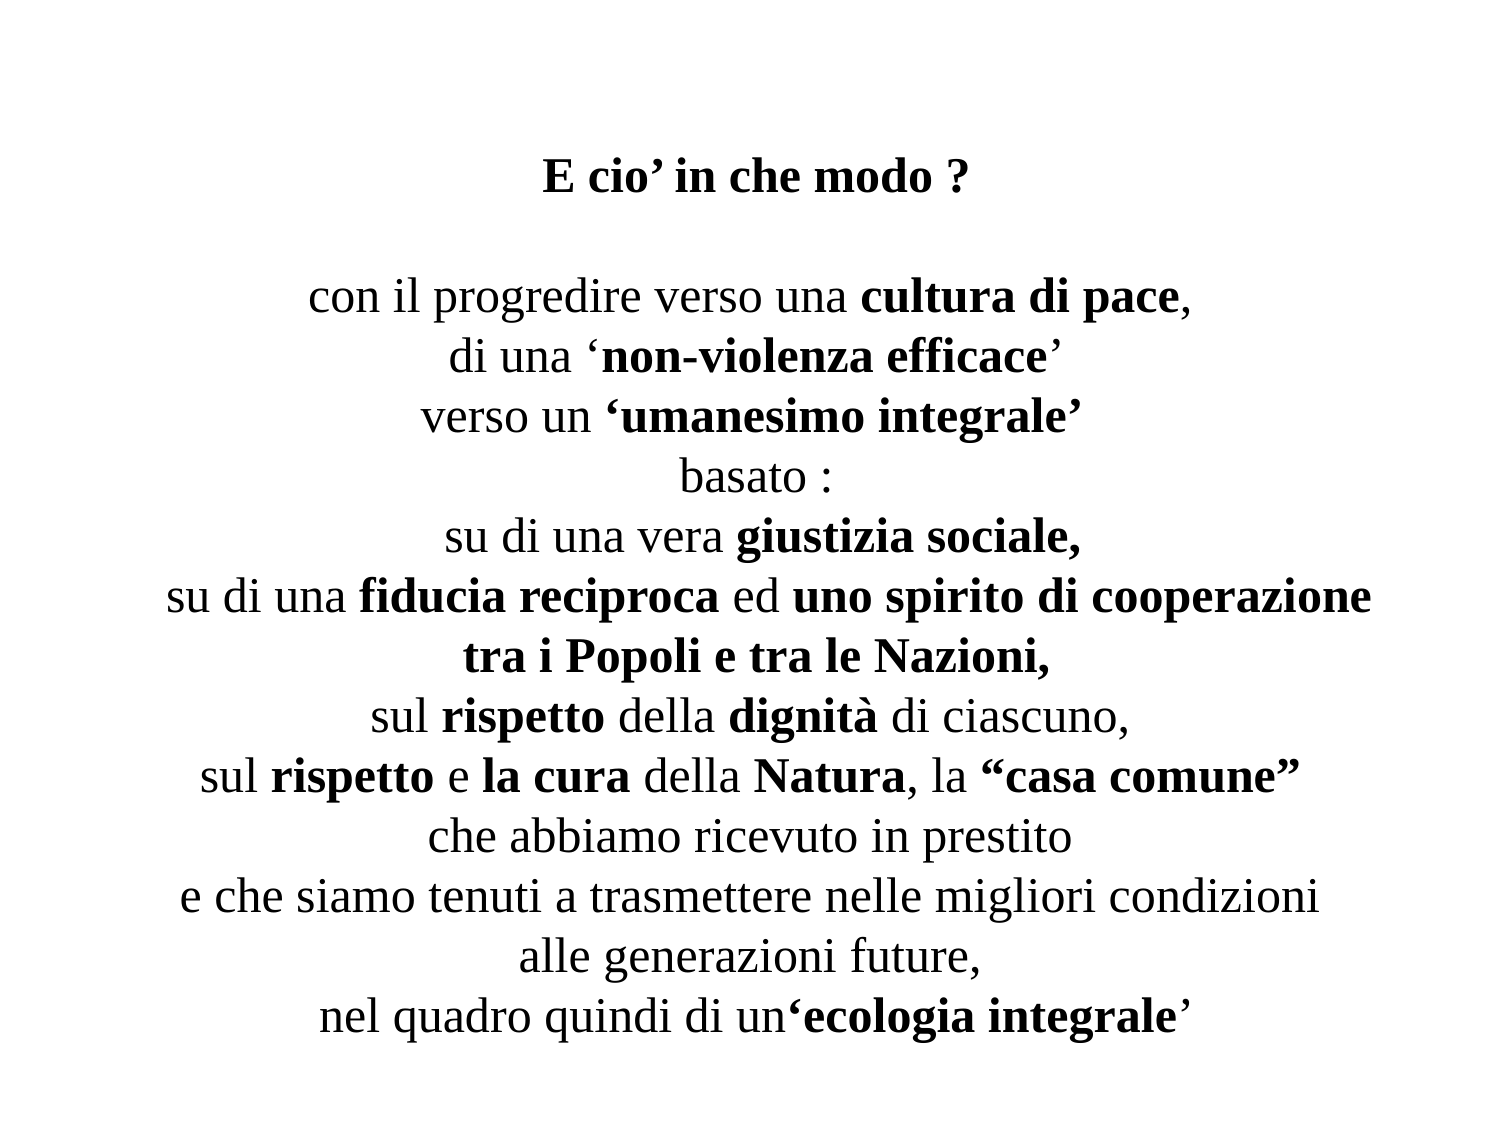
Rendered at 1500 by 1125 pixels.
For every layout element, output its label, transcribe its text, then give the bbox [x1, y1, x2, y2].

list E cio’ in che modo ? con il progredire verso una cultura di pace, di una ‘non-violenza efficace’ verso un ‘umanesimo integrale’ basato : su di una vera giustizia sociale, su di una fiducia reciproca ed uno spirito di cooperazione tra i Popoli e tra le Nazioni, sul rispetto della dignità di ciascuno, sul rispetto e la cura della Natura, la “casa comune” che abbiamo ricevuto in prestito e che siamo tenuti a trasmettere nelle migliori condizioni alle generazioni future, nel quadro quindi di un‘ecologia integrale’ [64, 55, 1449, 1005]
